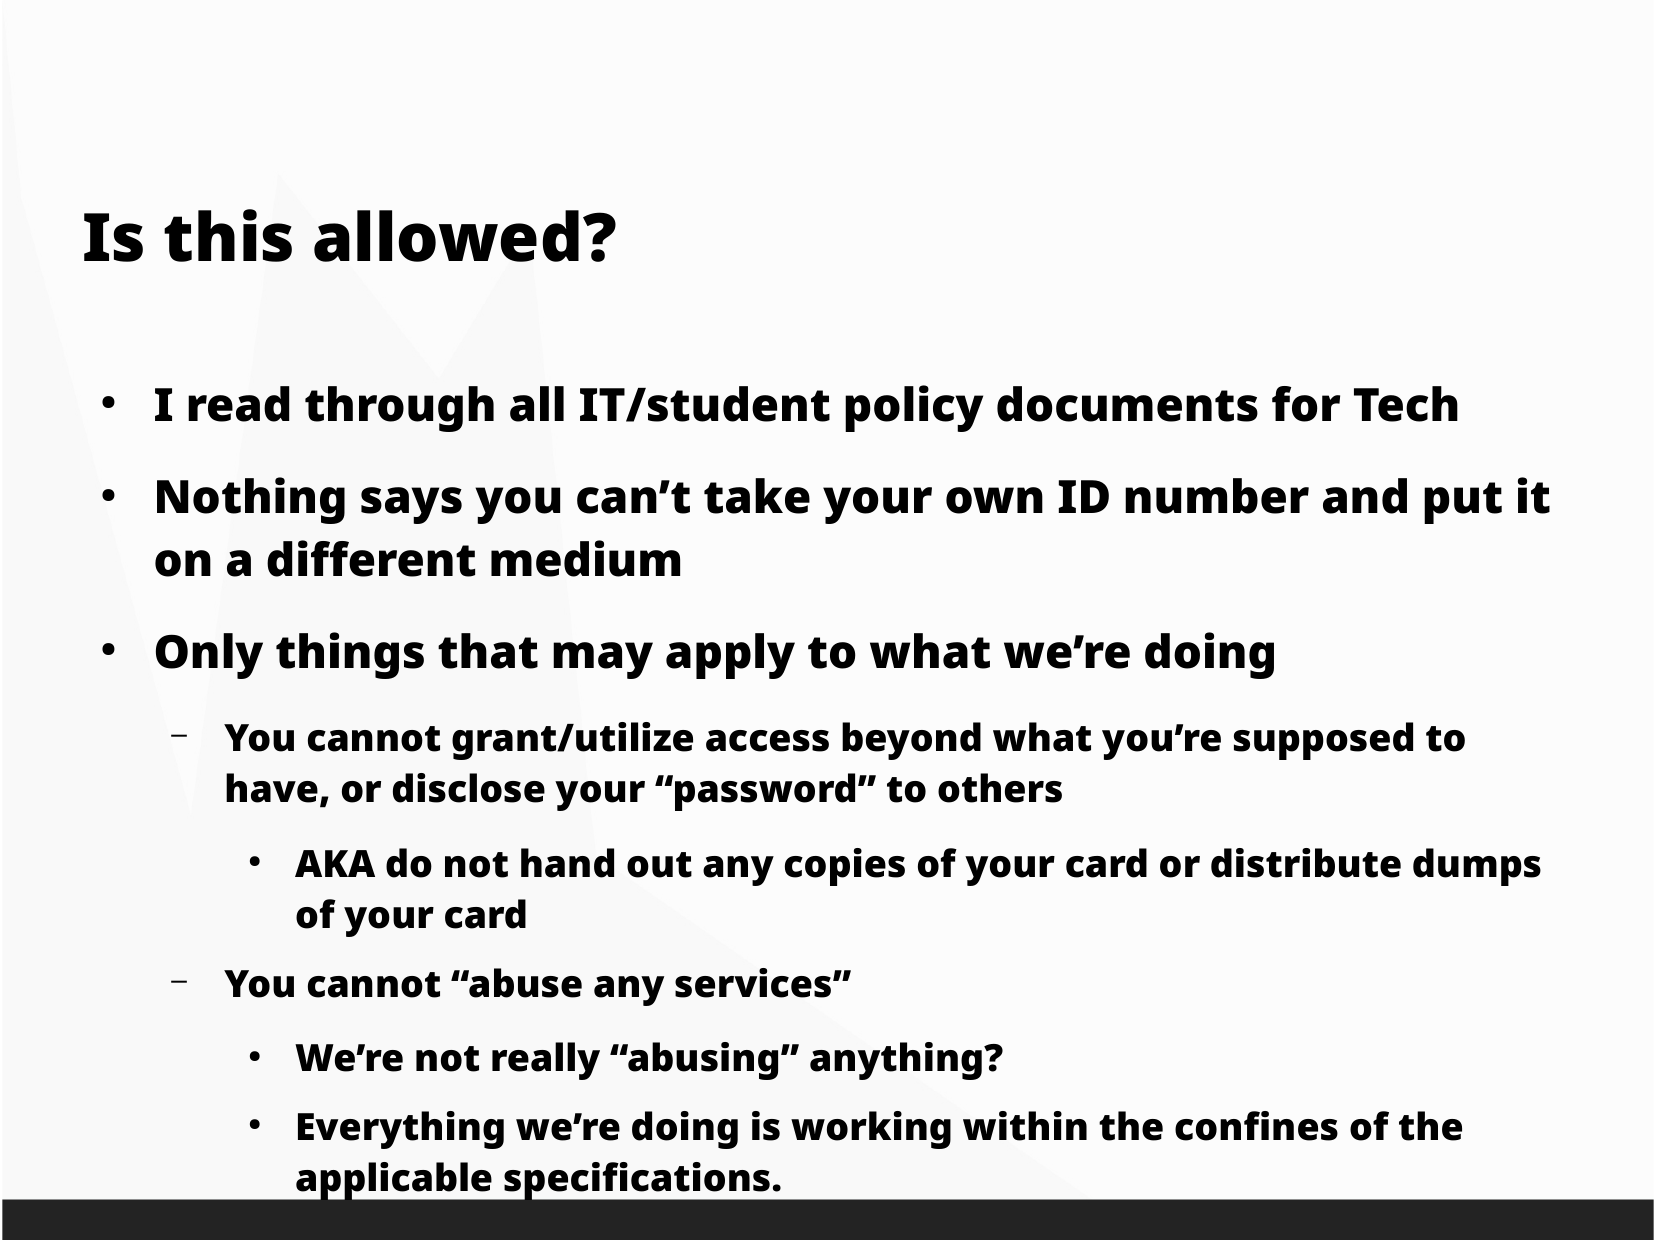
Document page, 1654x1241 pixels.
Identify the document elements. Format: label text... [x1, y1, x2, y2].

title Is this allowed? [82, 132, 1571, 340]
list I read through all IT/student policy documents for Tech Nothing says you can’t take your own ID number and put it on a different medium Only things that may apply to what we’re doing You cannot grant/utilize access beyond what you’re supposed to have, or disclose your “password” to others AKA do not hand out any copies of your card or distribute dumps of your card You cannot “abuse any services” We’re not really “abusing” anything? Everything we’re doing is working within the confines of the applicable specifications. [82, 372, 1571, 1179]
picture [2, 0, 1654, 1241]
